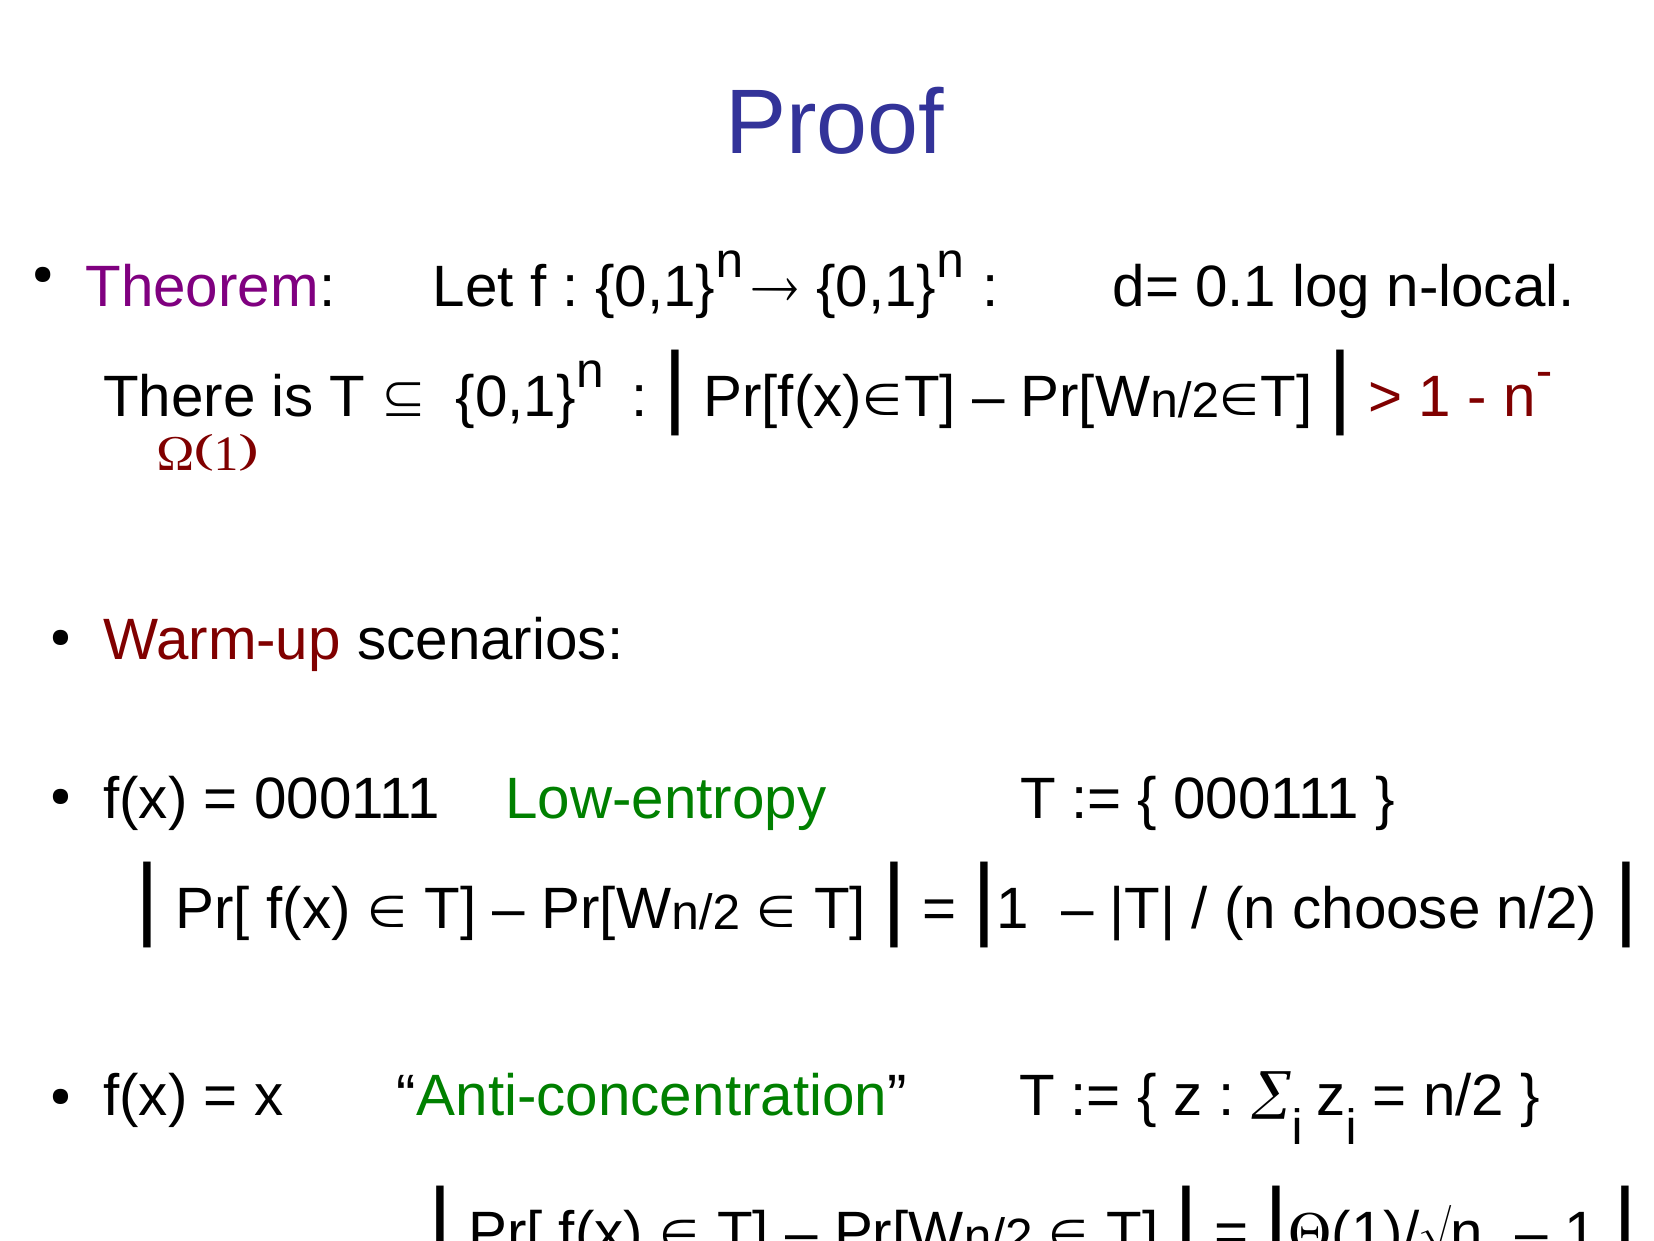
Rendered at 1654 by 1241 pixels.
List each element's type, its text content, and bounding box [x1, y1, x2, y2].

list Theorem: Let f : {0,1}n  {0,1}n : d= 0.1 log n-local. There is T  {0,1}n : | Pr[f(x)T] – Pr[Wn/2T] | > 1 - n-(1) Warm-up scenarios: f(x) = 000111 Low-entropy T := { 000111 } | Pr[ f(x)  T] – Pr[Wn/2  T] | = |1 – |T| / (n choose n/2) | f(x) = x “Anti-concentration” T := { z : i zi = n/2 } | Pr[ f(x)  T] – Pr[Wn/2  T] | = |Q(1)/n – 1 | [0, 225, 1654, 1241]
title Proof [131, 18, 1538, 226]
